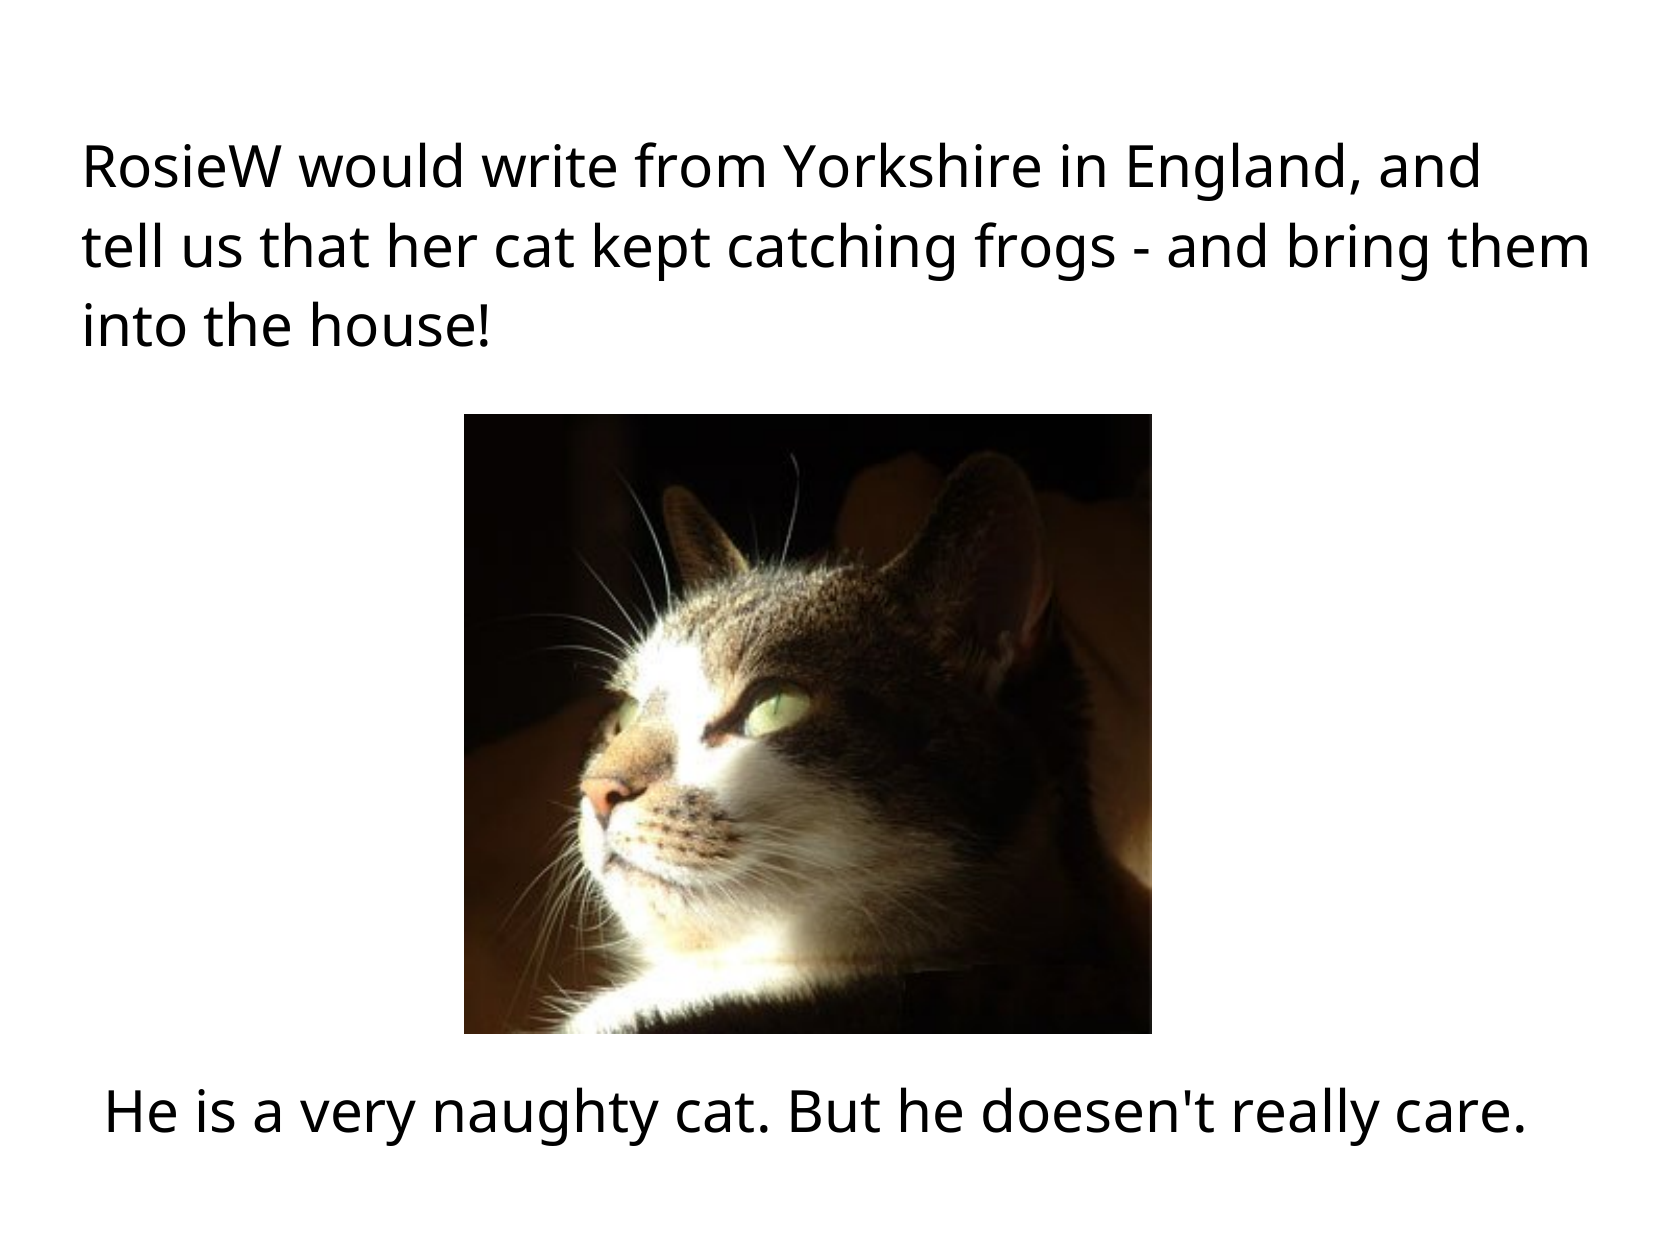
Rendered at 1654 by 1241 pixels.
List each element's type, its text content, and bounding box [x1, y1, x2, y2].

text_box He is a very naughty cat. But he doesen't really care. [88, 1062, 1544, 1164]
text_box RosieW would write from Yorkshire in England, and tell us that her cat kept catching frogs - and bring them into the house! [66, 118, 1595, 391]
picture [464, 414, 1152, 1034]
